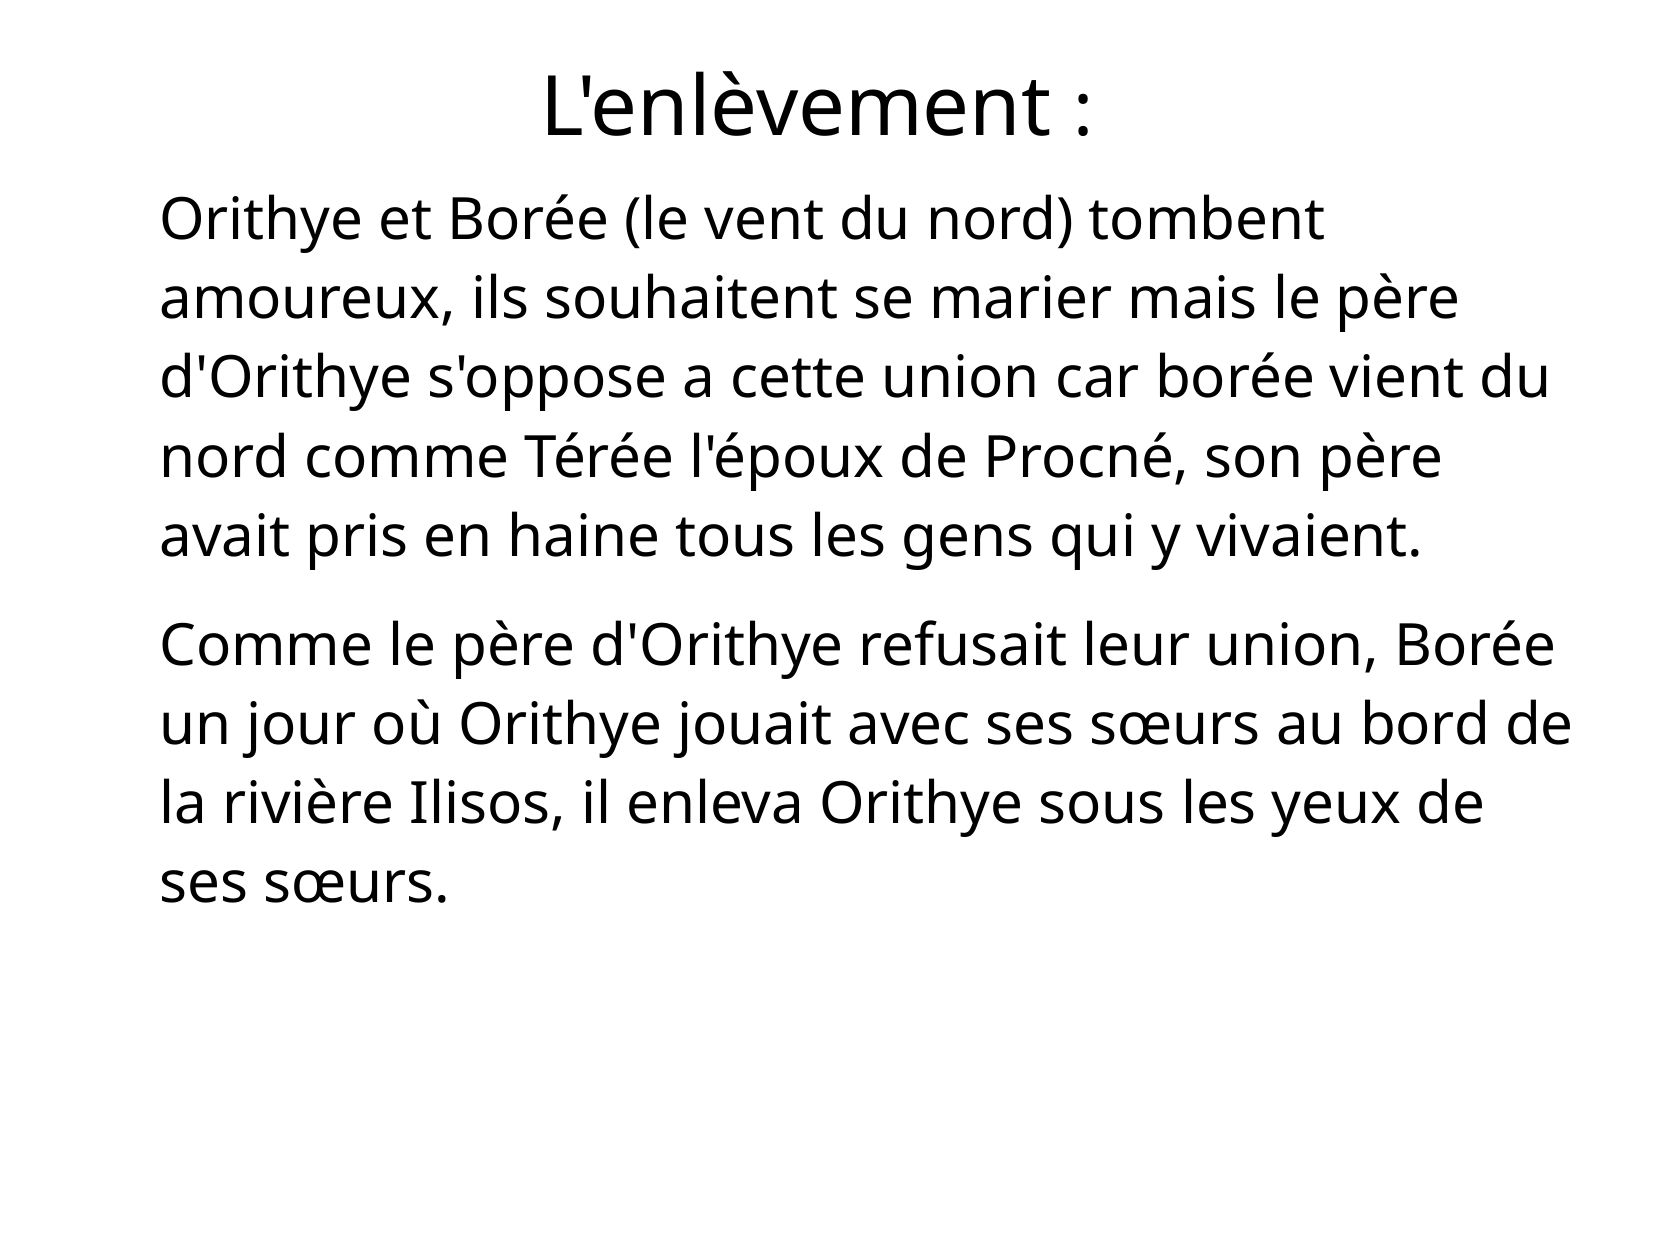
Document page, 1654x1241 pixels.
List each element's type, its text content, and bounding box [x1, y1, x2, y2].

title L'enlèvement : [82, 26, 1571, 181]
list Orithye et Borée (le vent du nord) tombent amoureux, ils souhaitent se marier mais le père d'Orithye s'oppose a cette union car borée vient du nord comme Térée l'époux de Procné, son père avait pris en haine tous les gens qui y vivaient. Comme le père d'Orithye refusait leur union, Borée un jour où Orithye jouait avec ses sœurs au bord de la rivière Ilisos, il enleva Orithye sous les yeux de ses sœurs. [88, 177, 1577, 1152]
